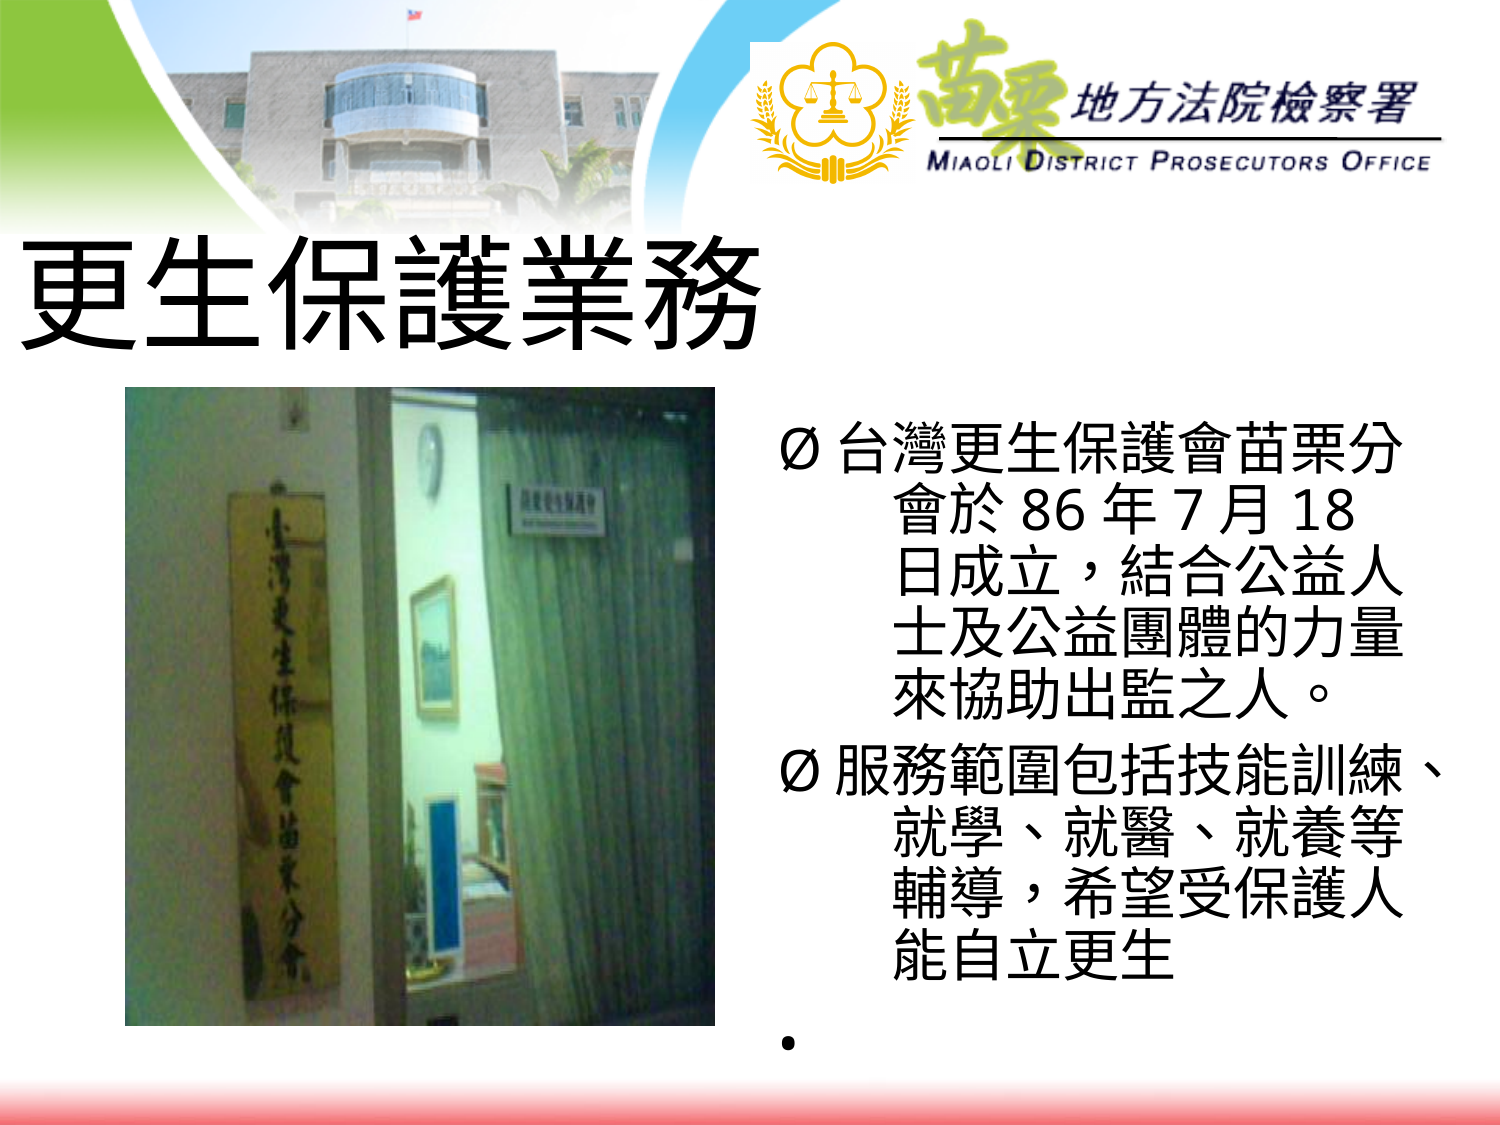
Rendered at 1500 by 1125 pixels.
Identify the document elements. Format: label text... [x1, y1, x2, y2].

title 更生保護業務 [0, 207, 781, 373]
list 台灣更生保護會苗栗分會於86年7月18日成立，結合公益人士及公益團體的力量來協助出監之人。 服務範圍包括技能訓練、就學、就醫、就養等輔導，希望受保護人能自立更生 [762, 412, 1426, 1005]
picture [0, 387, 1500, 1125]
